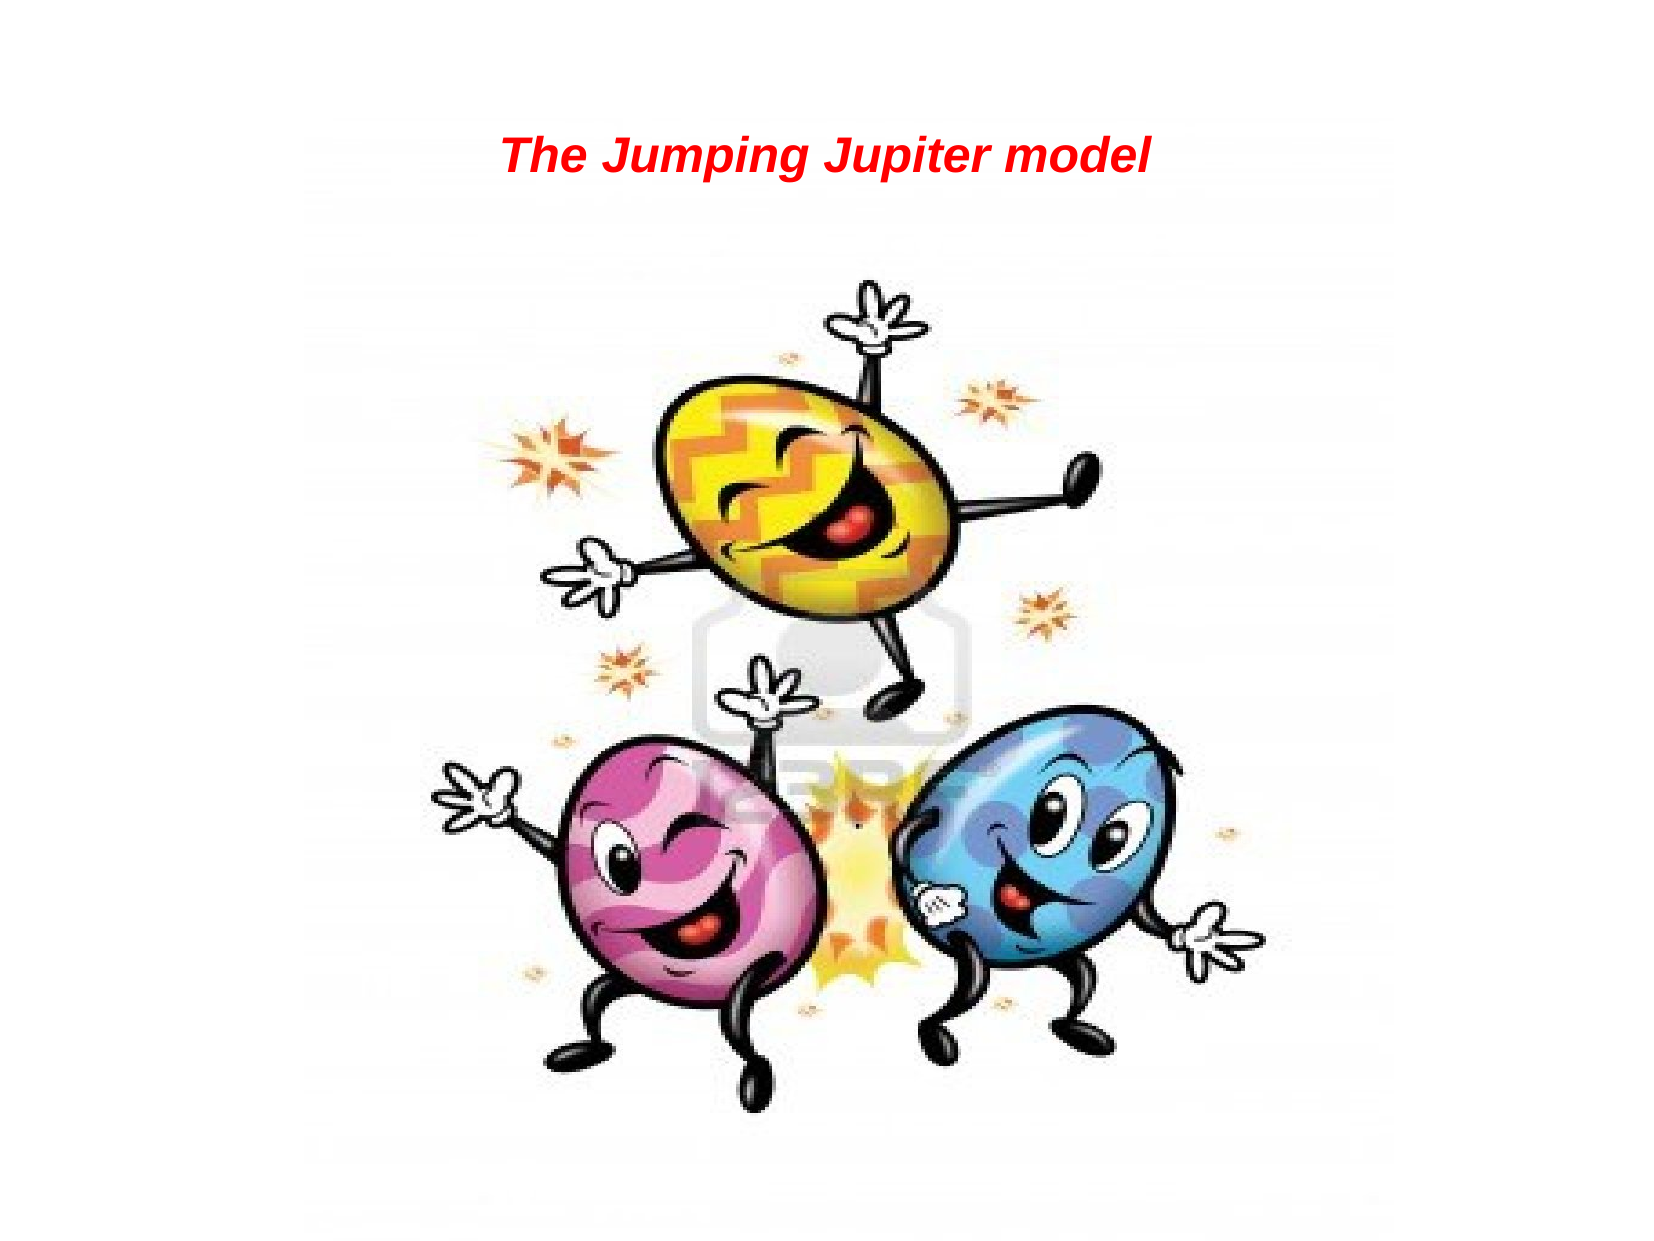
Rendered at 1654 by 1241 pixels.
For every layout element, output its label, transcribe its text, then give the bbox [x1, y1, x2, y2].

picture [304, 118, 1394, 1241]
text_box The Jumping Jupiter model [484, 120, 1654, 192]
